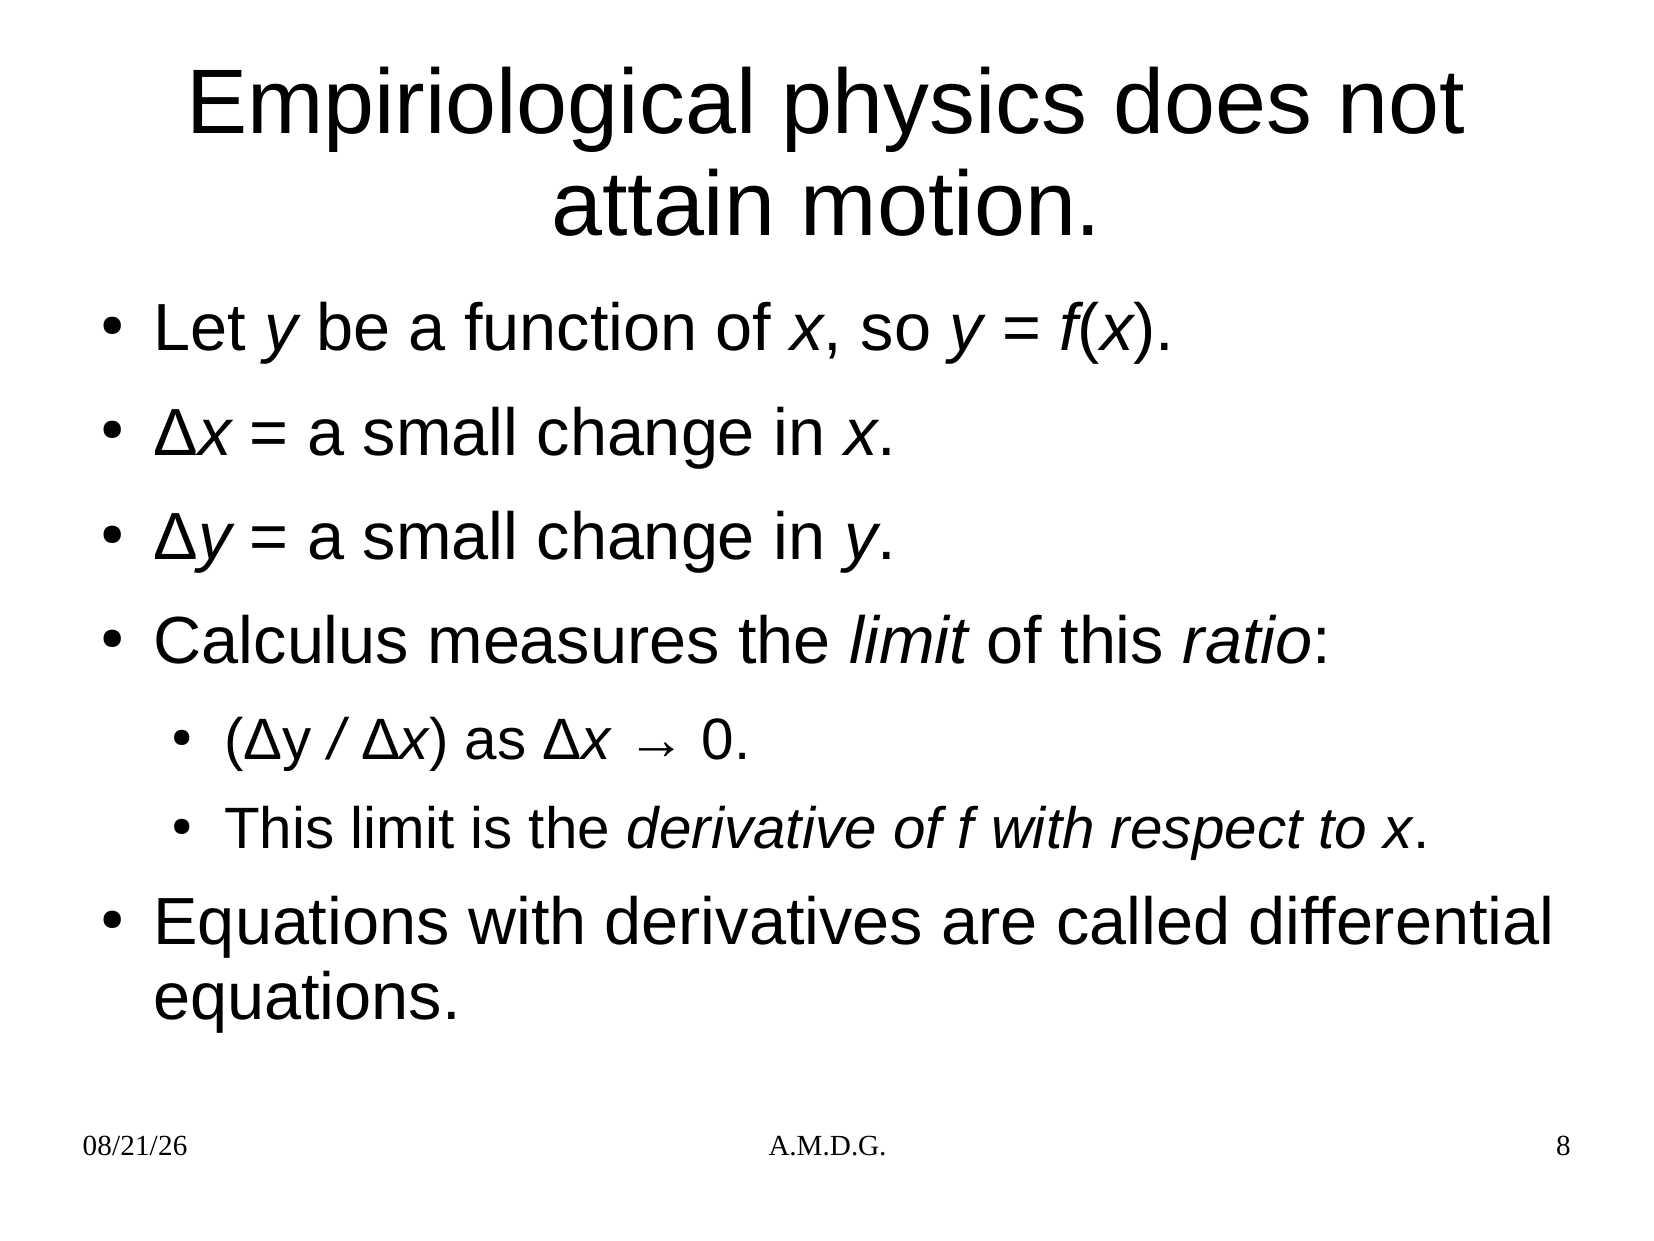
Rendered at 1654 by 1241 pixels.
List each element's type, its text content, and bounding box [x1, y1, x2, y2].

title Empiriological physics does not attain motion. [82, 49, 1571, 257]
list Let y be a function of x, so y = f(x). Δx = a small change in x. Δy = a small change in y. Calculus measures the limit of this ratio: (Δy / Δx) as Δx → 0. This limit is the derivative of f with respect to x. Equations with derivatives are called differential equations. [82, 290, 1571, 1109]
